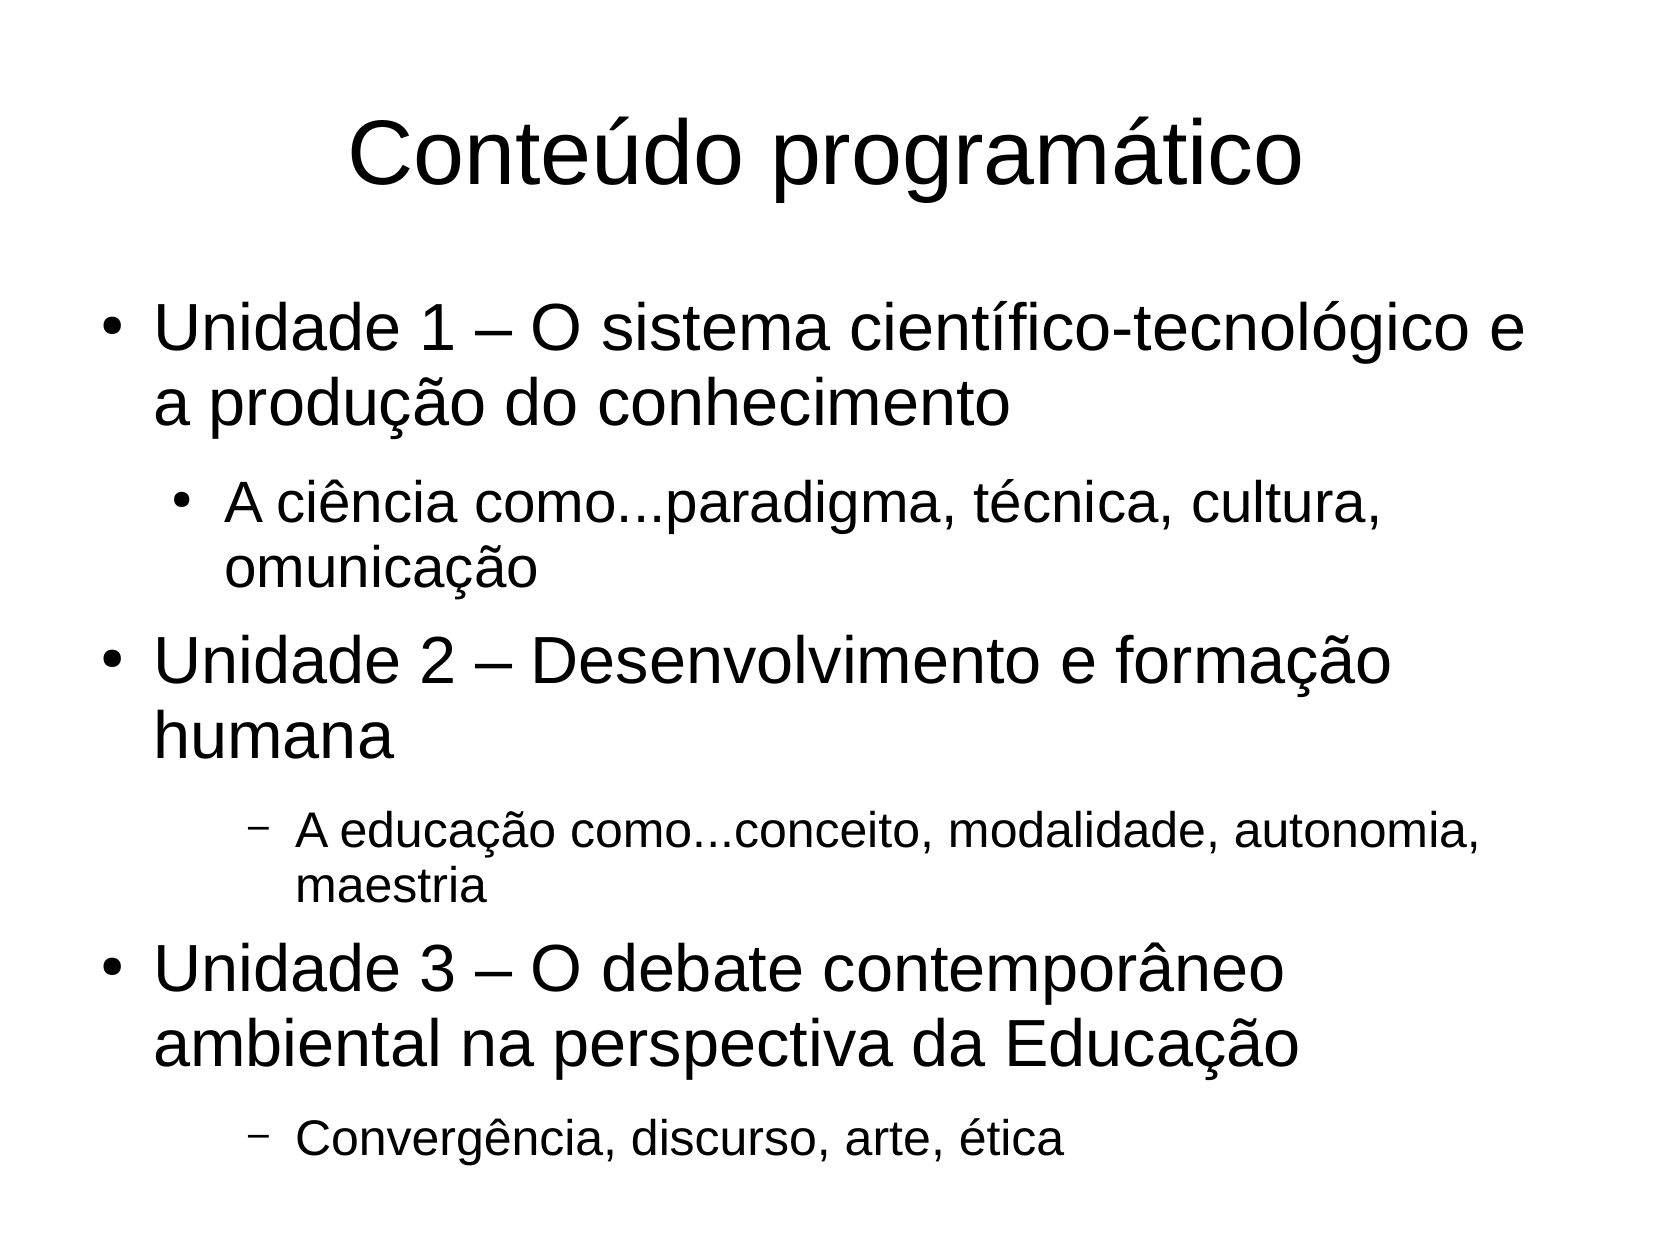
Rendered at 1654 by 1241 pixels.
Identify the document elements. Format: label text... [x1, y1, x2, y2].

title Conteúdo programático [82, 49, 1571, 257]
list Unidade 1 – O sistema científico-tecnológico e a produção do conhecimento A ciência como...paradigma, técnica, cultura, omunicação Unidade 2 – Desenvolvimento e formação humana A educação como...conceito, modalidade, autonomia, maestria Unidade 3 – O debate contemporâneo ambiental na perspectiva da Educação Convergência, discurso, arte, ética [82, 290, 1571, 1167]
